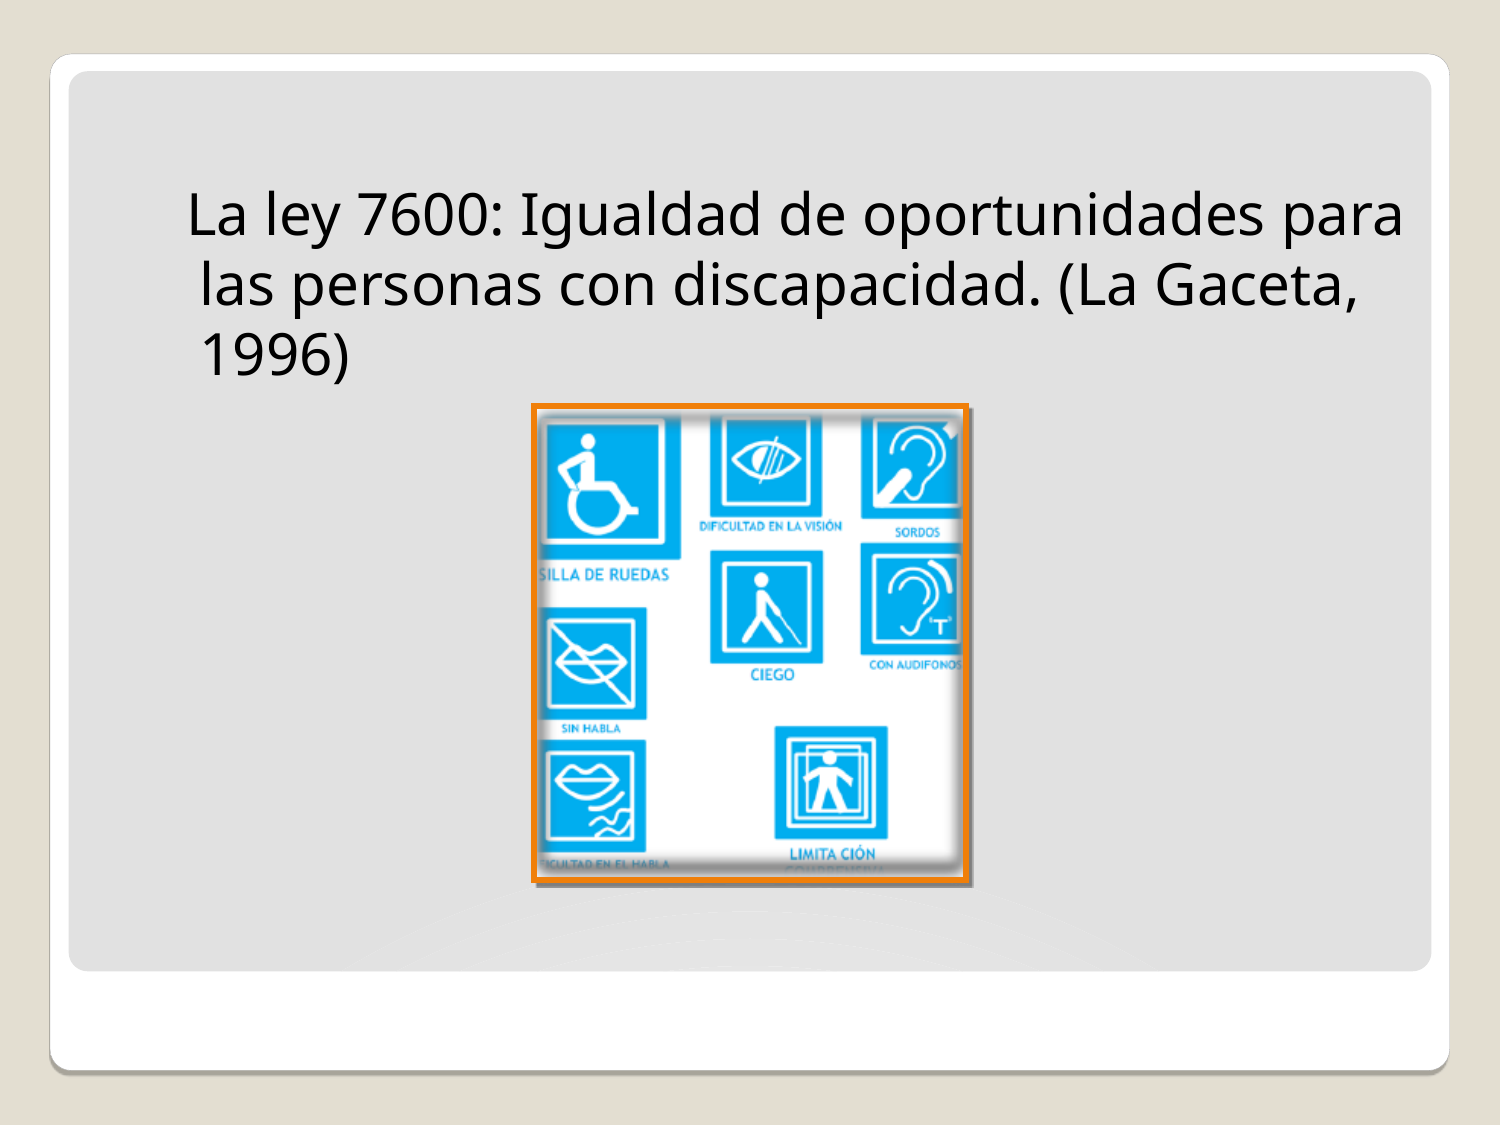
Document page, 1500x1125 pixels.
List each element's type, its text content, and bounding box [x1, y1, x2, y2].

picture [537, 408, 963, 877]
list La ley 7600: Igualdad de oportunidades para las personas con discapacidad. (La Gaceta, 1996) [82, 86, 1426, 693]
